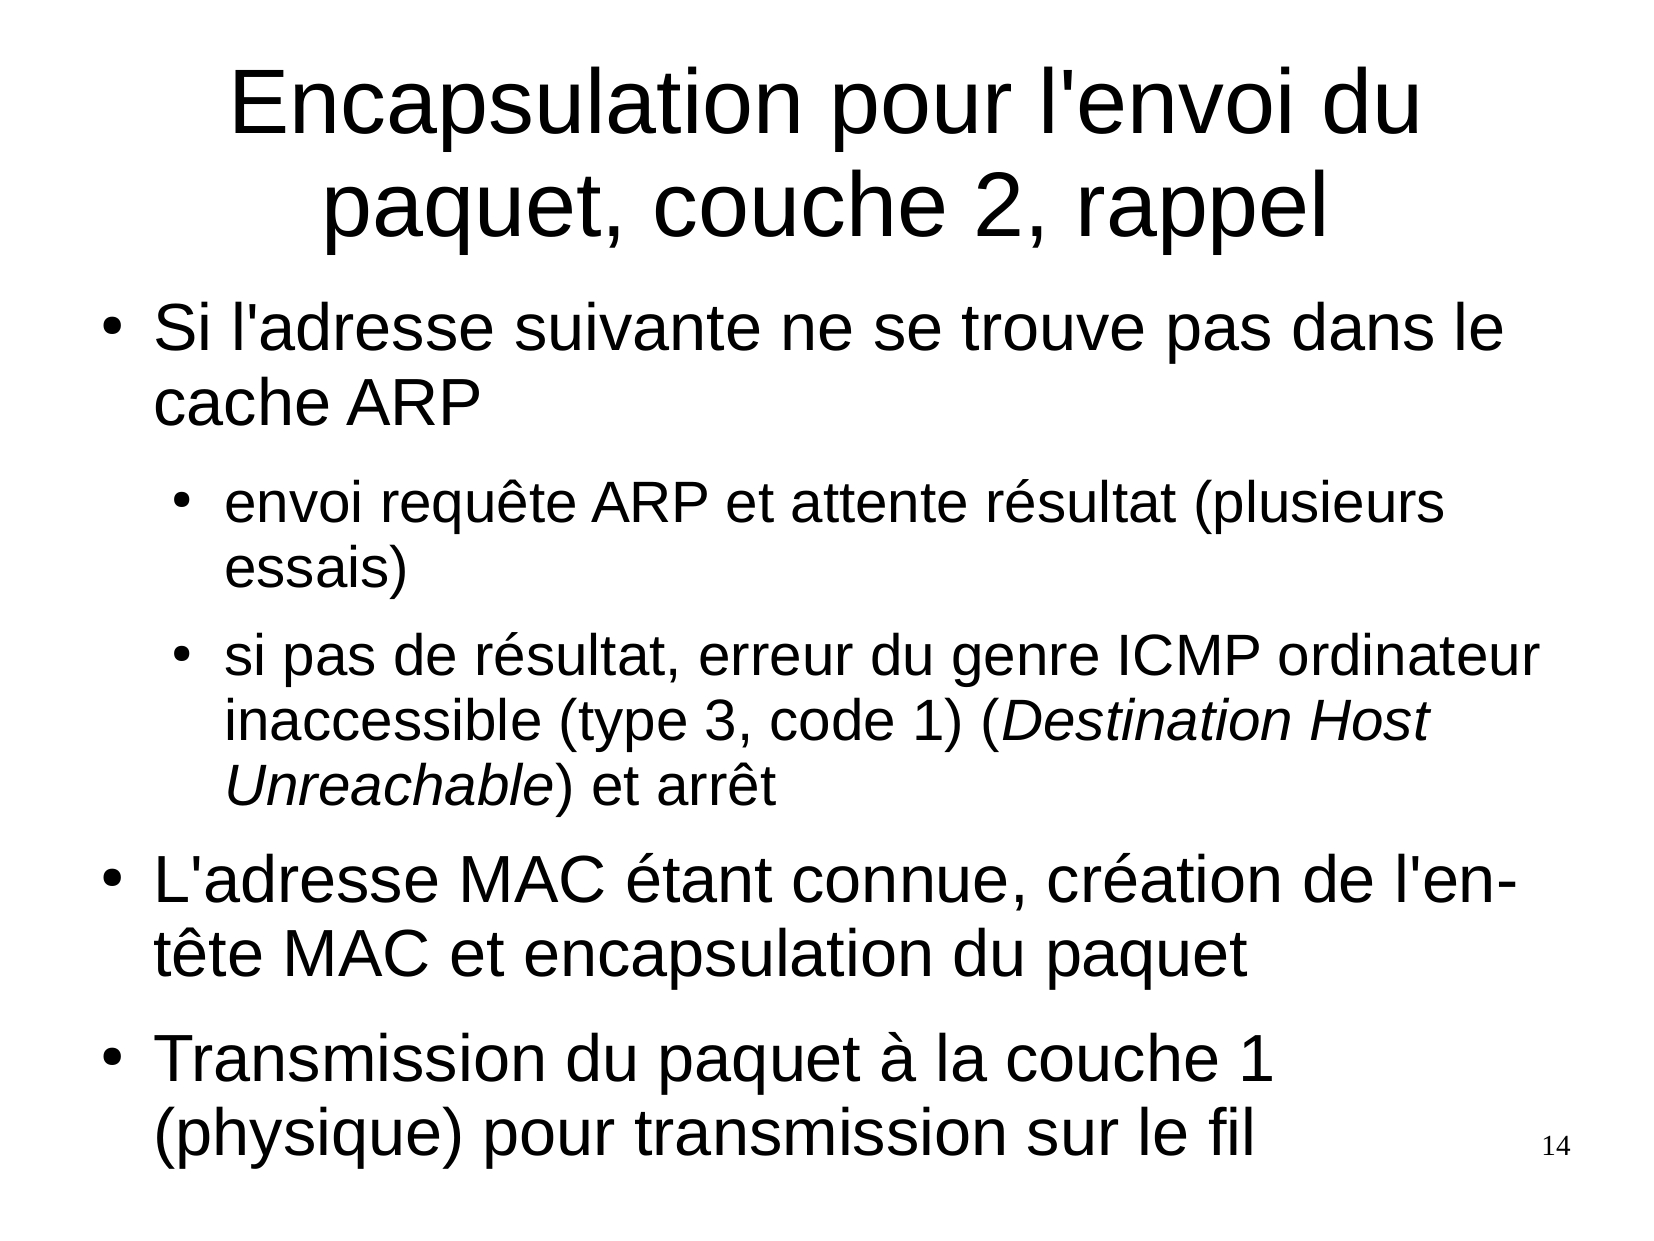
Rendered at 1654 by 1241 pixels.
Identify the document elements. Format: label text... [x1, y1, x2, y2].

title Encapsulation pour l'envoi du paquet, couche 2, rappel [82, 49, 1571, 257]
list Si l'adresse suivante ne se trouve pas dans le cache ARP envoi requête ARP et attente résultat (plusieurs essais) si pas de résultat, erreur du genre ICMP ordinateur inaccessible (type 3, code 1) (Destination Host Unreachable) et arrêt L'adresse MAC étant connue, création de l'en-tête MAC et encapsulation du paquet Transmission du paquet à la couche 1 (physique) pour transmission sur le fil [82, 290, 1571, 1171]
